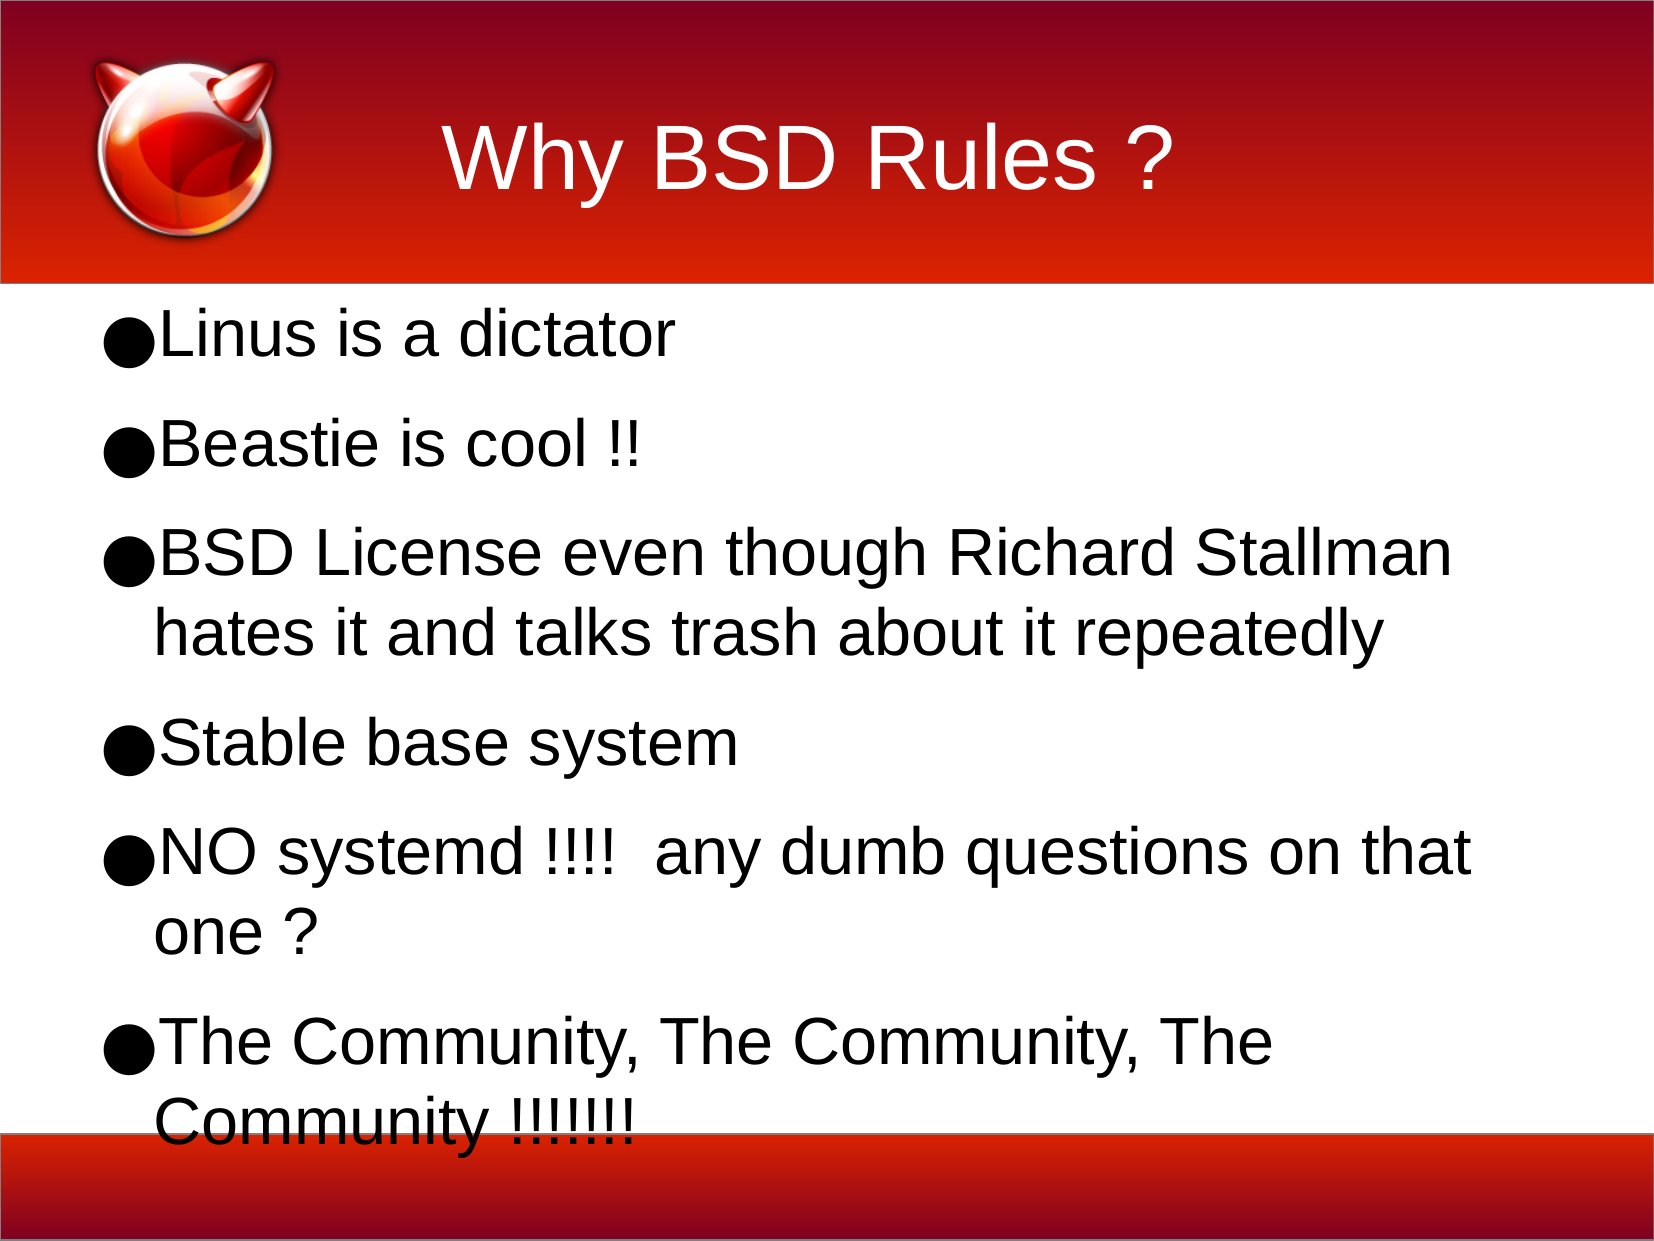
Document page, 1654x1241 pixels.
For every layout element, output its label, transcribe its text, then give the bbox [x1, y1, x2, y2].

text_box Why BSD Rules ? [82, 49, 1536, 257]
text_box Linus is a dictator Beastie is cool !! BSD License even though Richard Stallman hates it and talks trash about it repeatedly Stable base system NO systemd !!!! any dumb questions on that one ? The Community, The Community, The Community !!!!!!! [82, 290, 1538, 1010]
